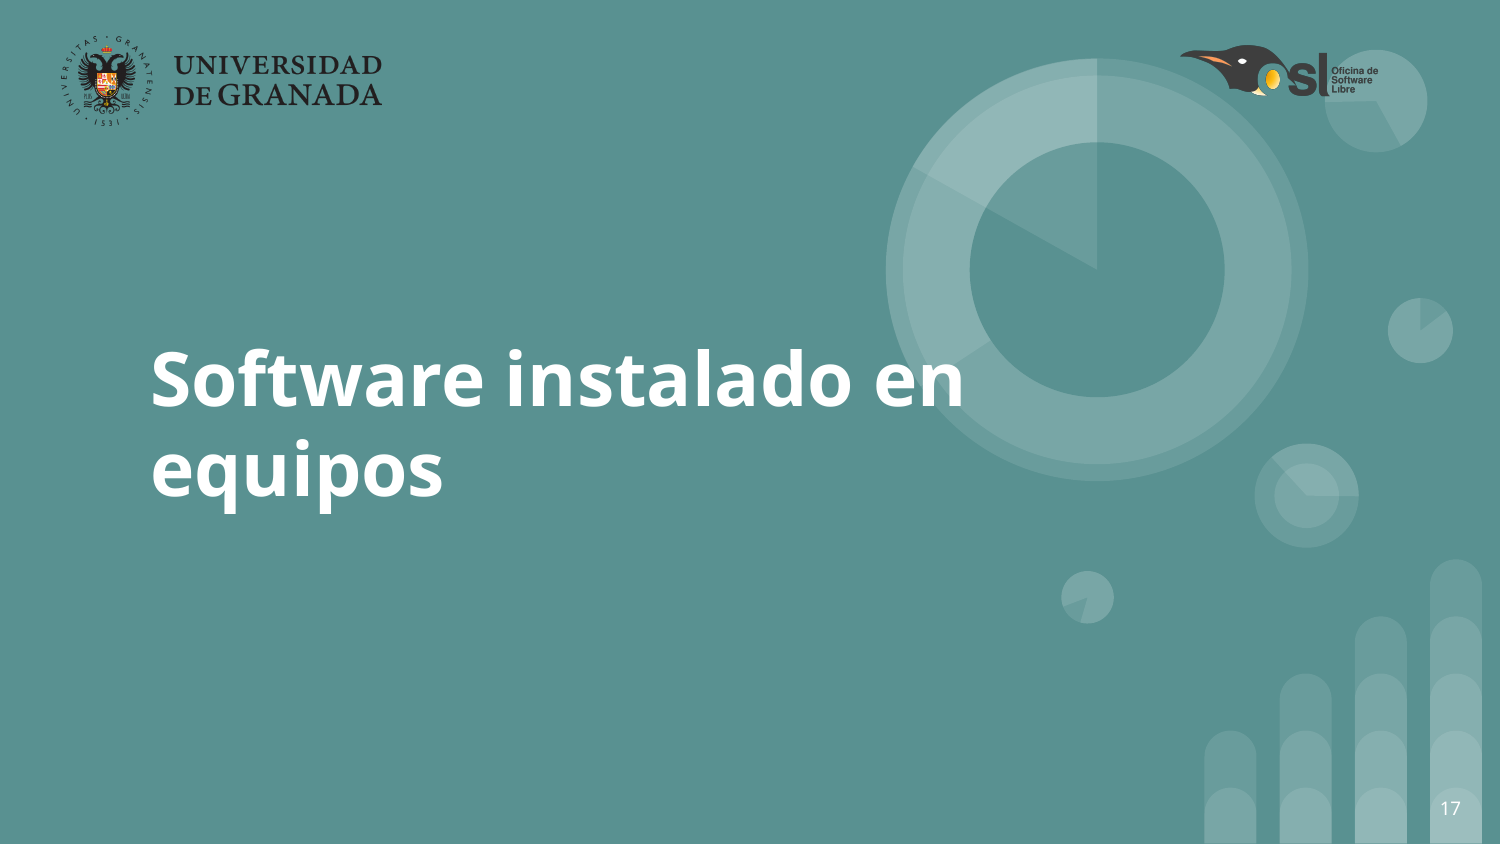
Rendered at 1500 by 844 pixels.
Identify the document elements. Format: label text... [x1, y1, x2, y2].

slide_number <número> [1386, 777, 1477, 842]
title Software instalado en equipos [135, 268, 1264, 576]
picture [1176, 25, 1404, 115]
picture [61, 36, 382, 126]
